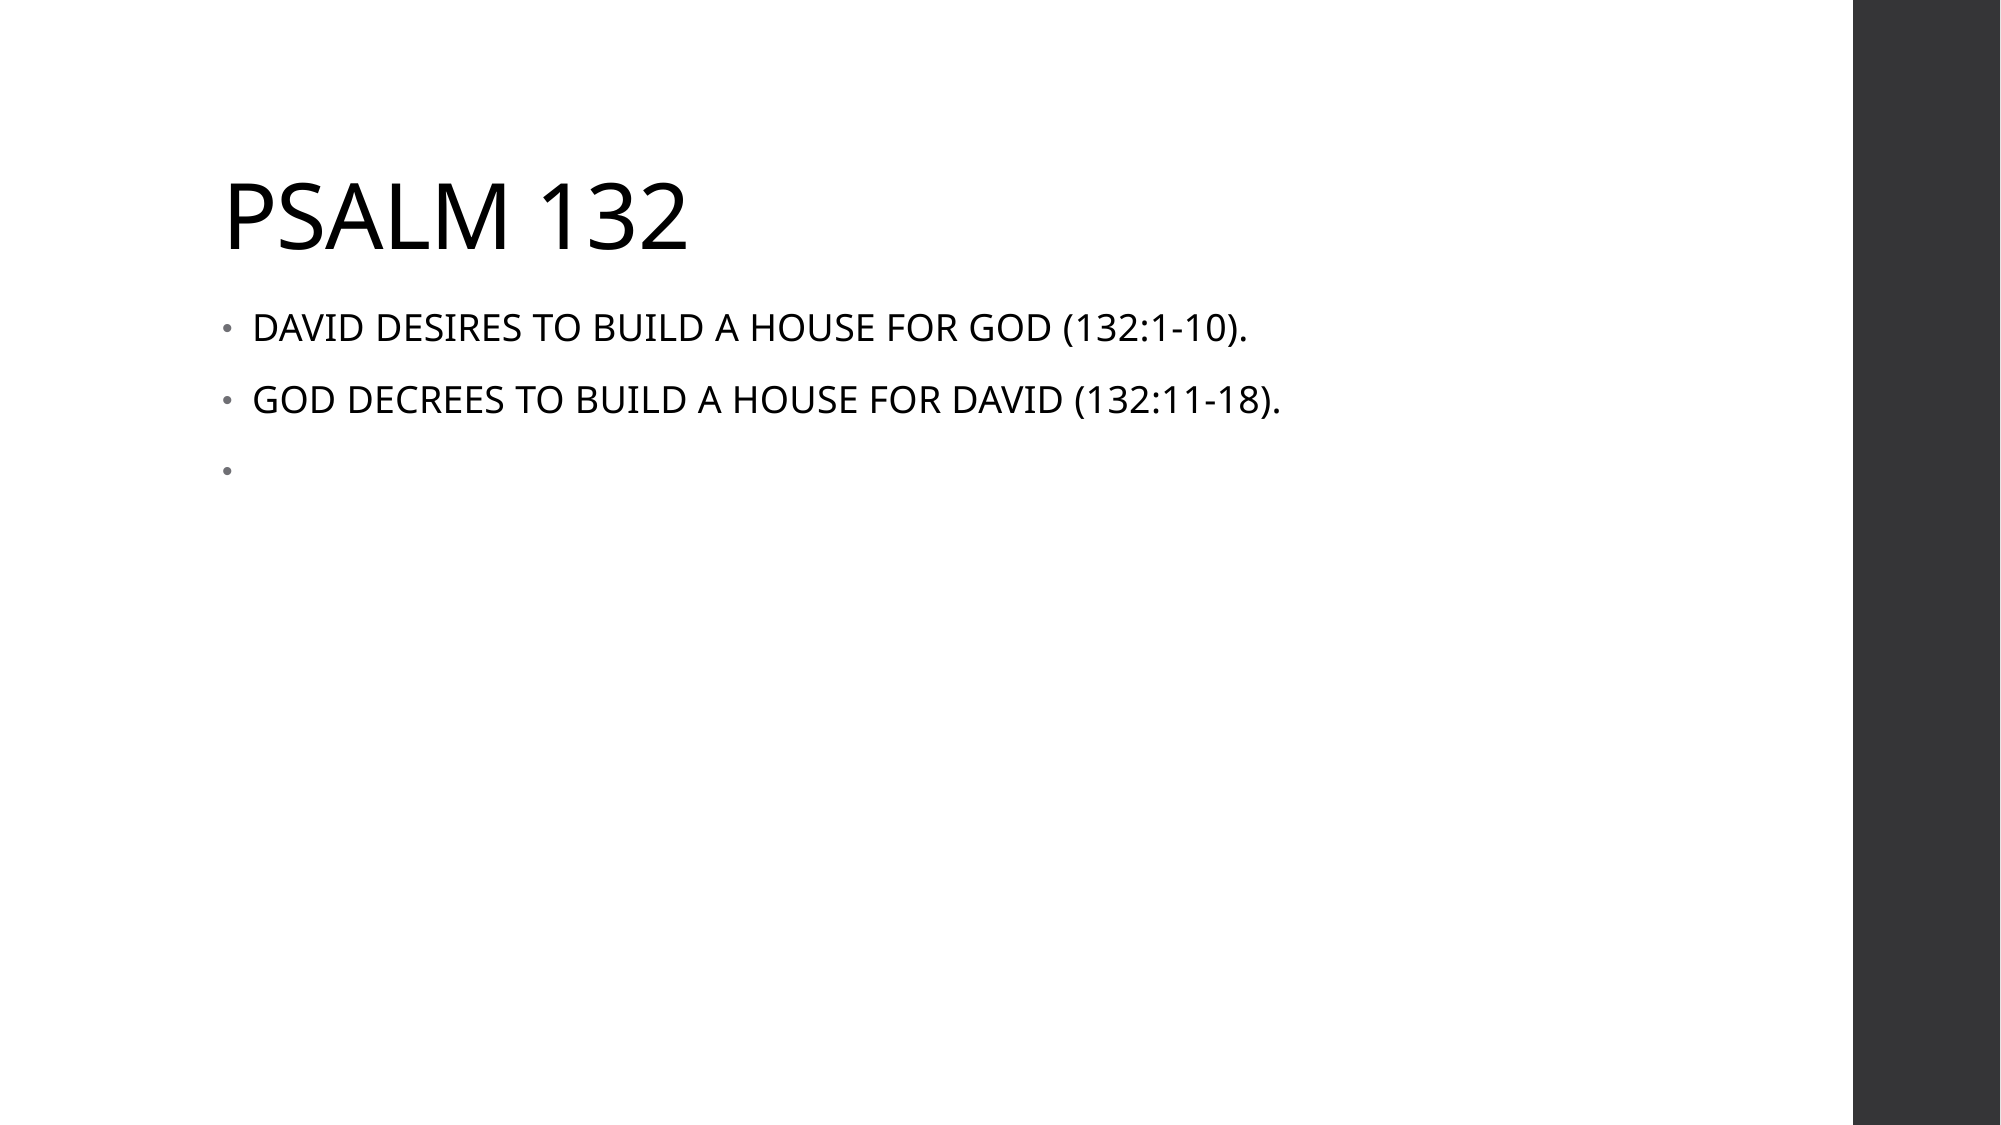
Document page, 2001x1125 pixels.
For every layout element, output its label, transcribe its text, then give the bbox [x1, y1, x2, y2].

list DAVID DESIRES TO BUILD A HOUSE FOR GOD (132:1-10). GOD DECREES TO BUILD A HOUSE FOR DAVID (132:11-18). [206, 299, 1617, 1014]
title PSALM 132 [206, 60, 1797, 278]
